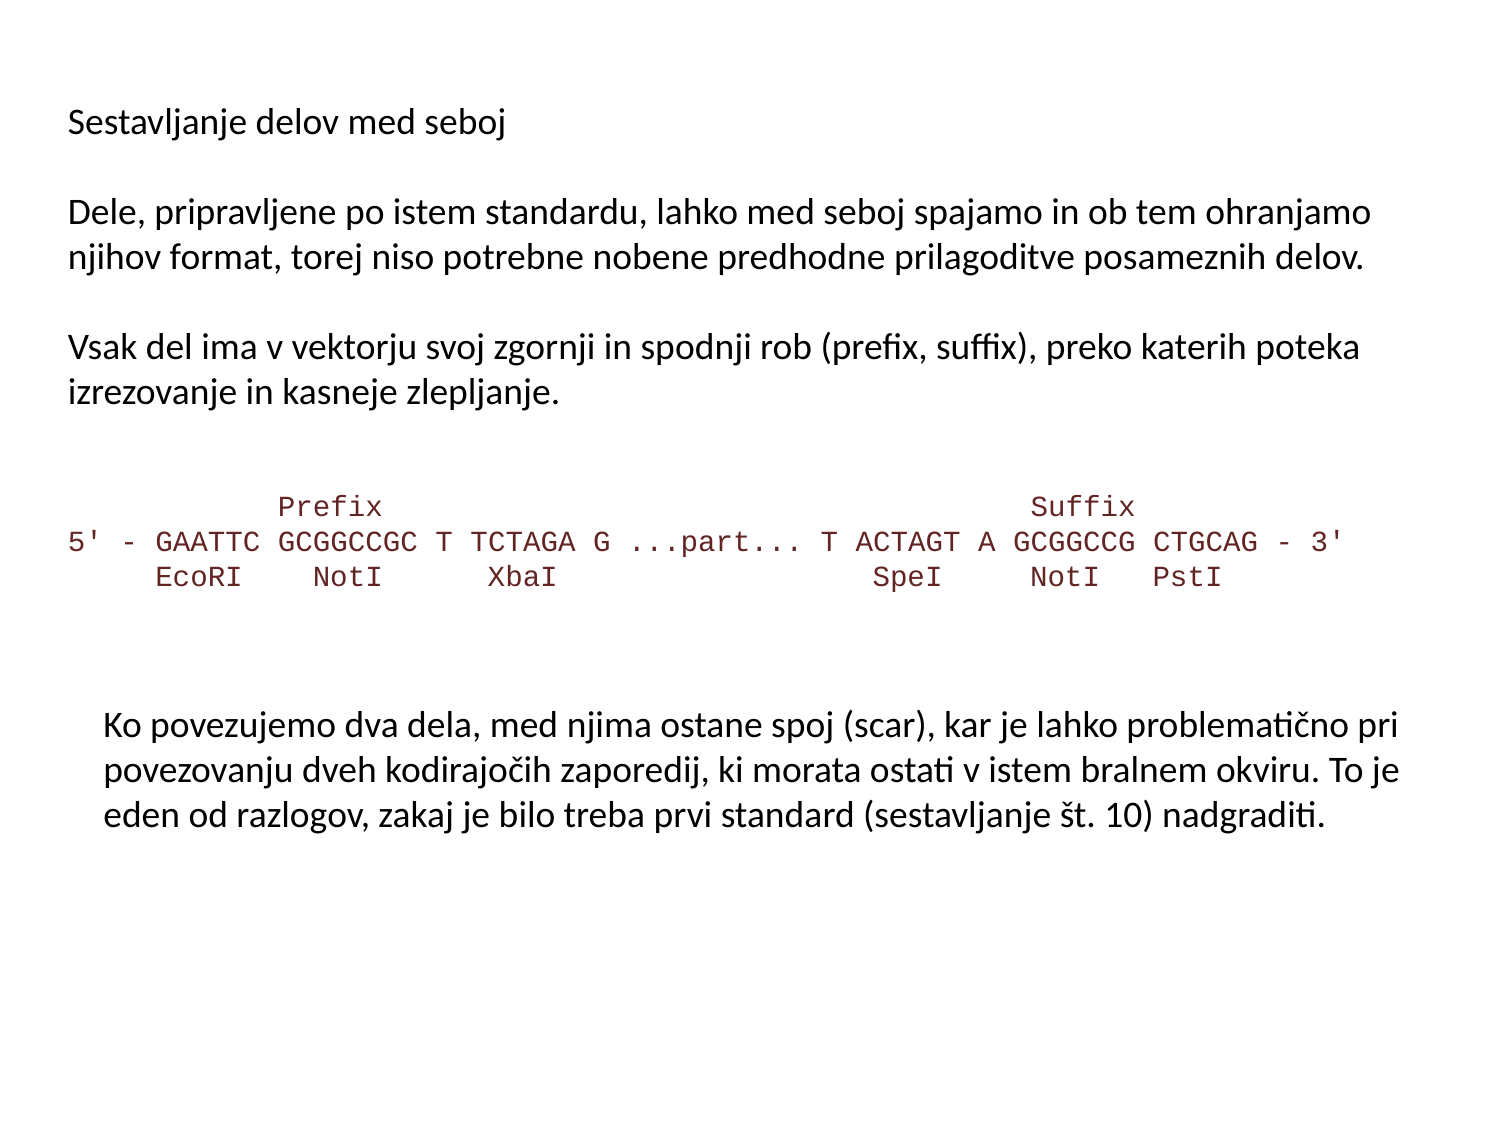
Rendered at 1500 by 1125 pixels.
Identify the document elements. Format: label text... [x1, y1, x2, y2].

text_box Ko povezujemo dva dela, med njima ostane spoj (scar), kar je lahko problematično pri povezovanju dveh kodirajočih zaporedij, ki morata ostati v istem bralnem okviru. To je eden od razlogov, zakaj je bilo treba prvi standard (sestavljanje št. 10) nadgraditi. [88, 692, 1459, 843]
text_box Sestavljanje delov med seboj Dele, pripravljene po istem standardu, lahko med seboj spajamo in ob tem ohranjamo njihov format, torej niso potrebne nobene predhodne prilagoditve posameznih delov. Vsak del ima v vektorju svoj zgornji in spodnji rob (prefix, suffix), preko katerih poteka izrezovanje in kasneje zlepljanje. [53, 89, 1483, 420]
text_box Prefix Suffix 5' - GAATTC GCGGCCGC T TCTAGA G ...part... T ACTAGT A GCGGCCG CTGCAG - 3' EcoRI NotI XbaI SpeI NotI PstI [53, 479, 1424, 600]
